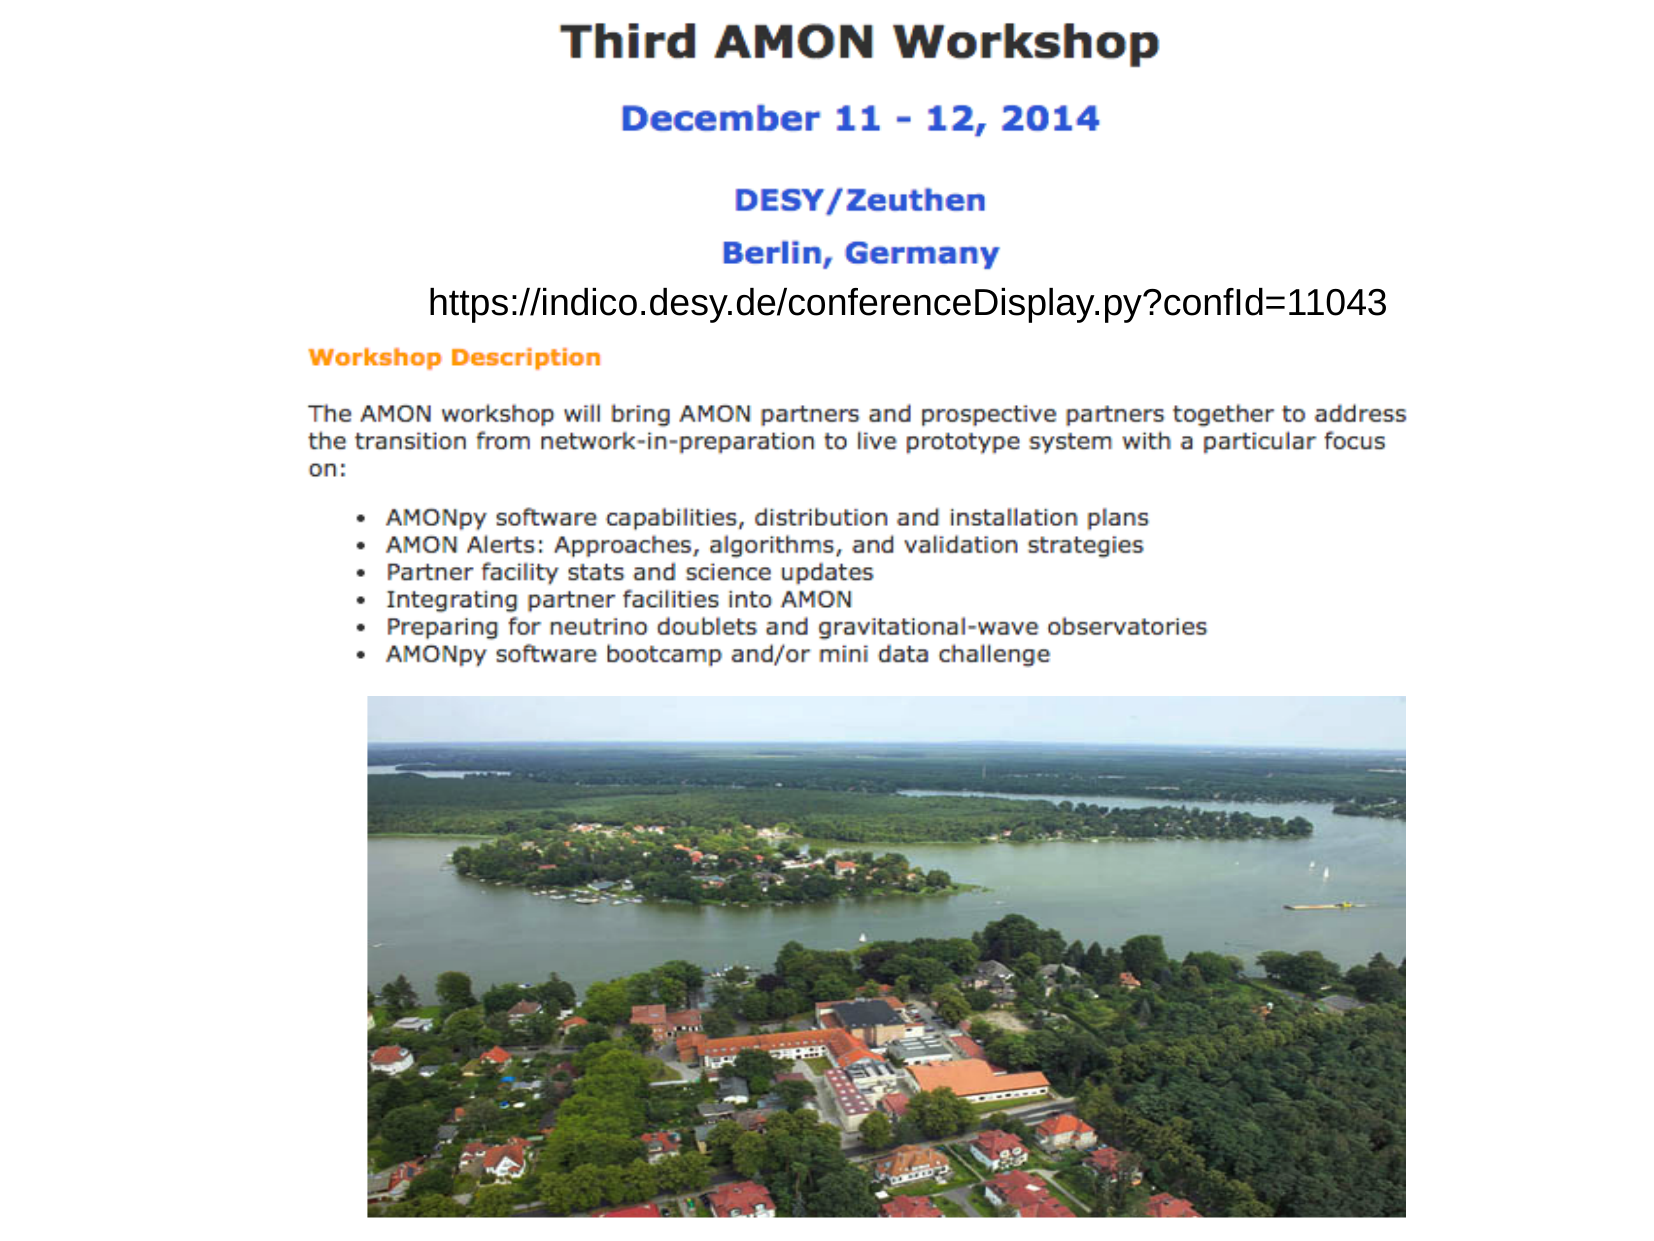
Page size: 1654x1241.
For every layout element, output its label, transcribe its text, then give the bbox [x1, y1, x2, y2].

text_box https://indico.desy.de/conferenceDisplay.py?confId=11043 [413, 274, 1406, 331]
picture [301, 11, 1424, 677]
picture [366, 696, 1406, 1219]
